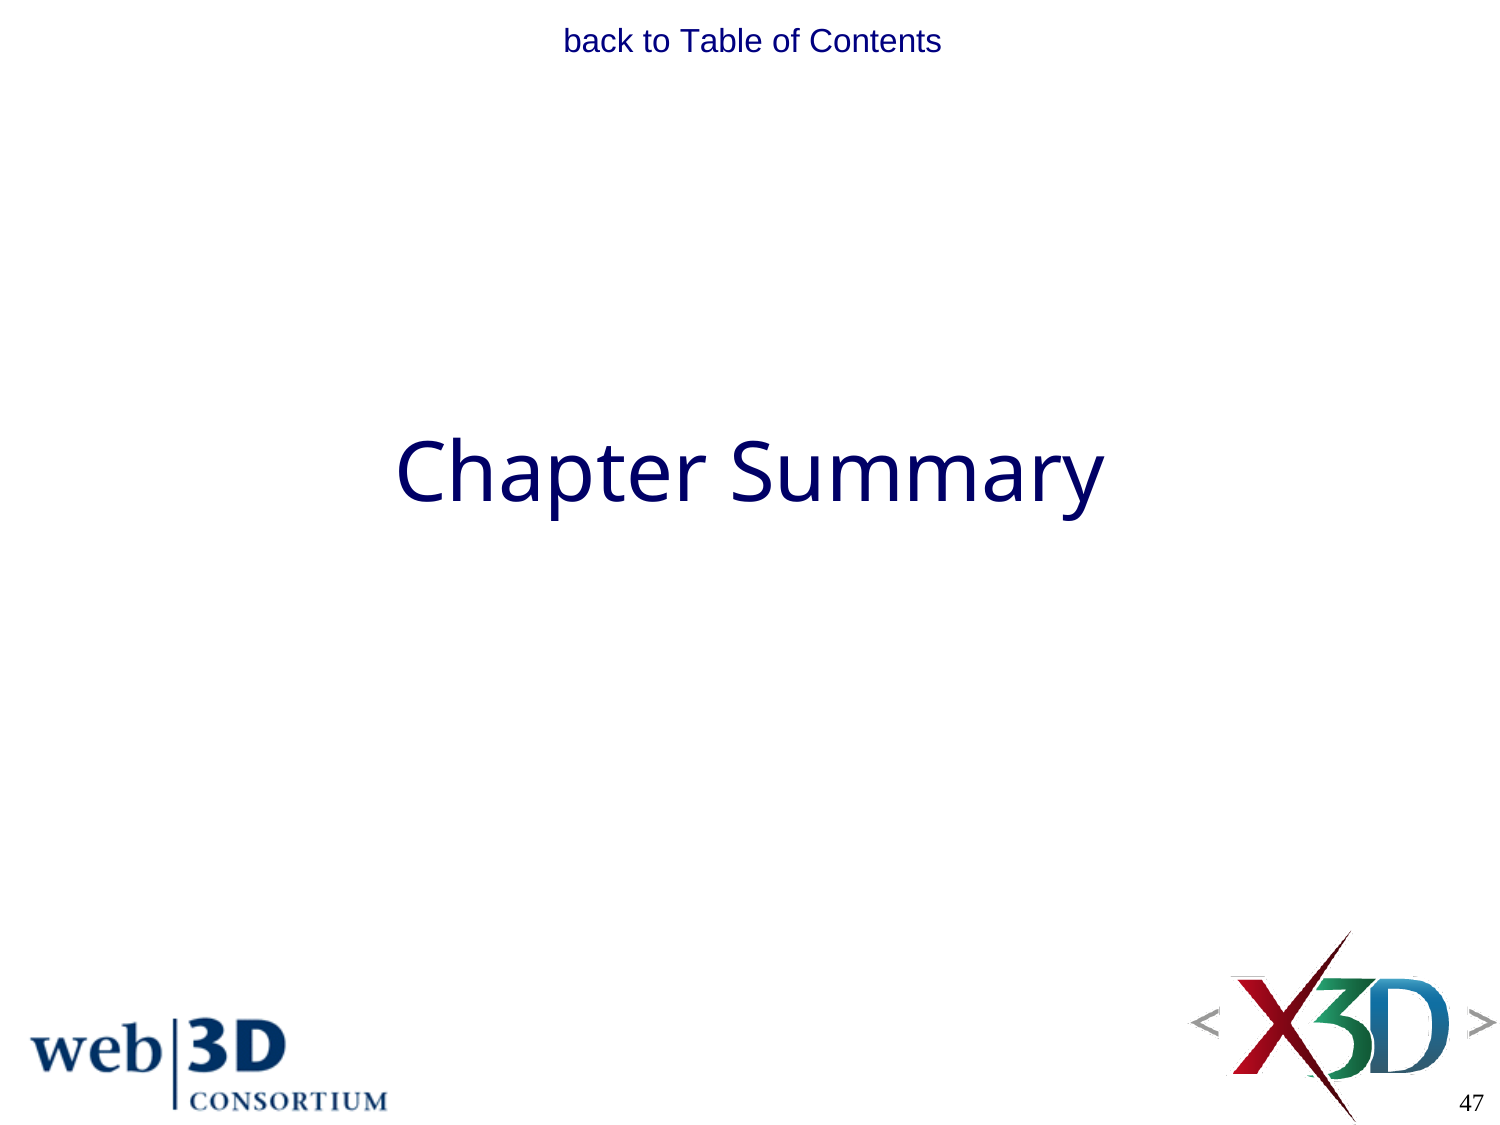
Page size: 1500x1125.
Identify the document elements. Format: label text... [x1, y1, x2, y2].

picture [12, 1009, 413, 1121]
picture [1187, 926, 1500, 1125]
title Chapter Summary [112, 374, 1388, 563]
text_box back to Table of Contents [548, 14, 958, 68]
